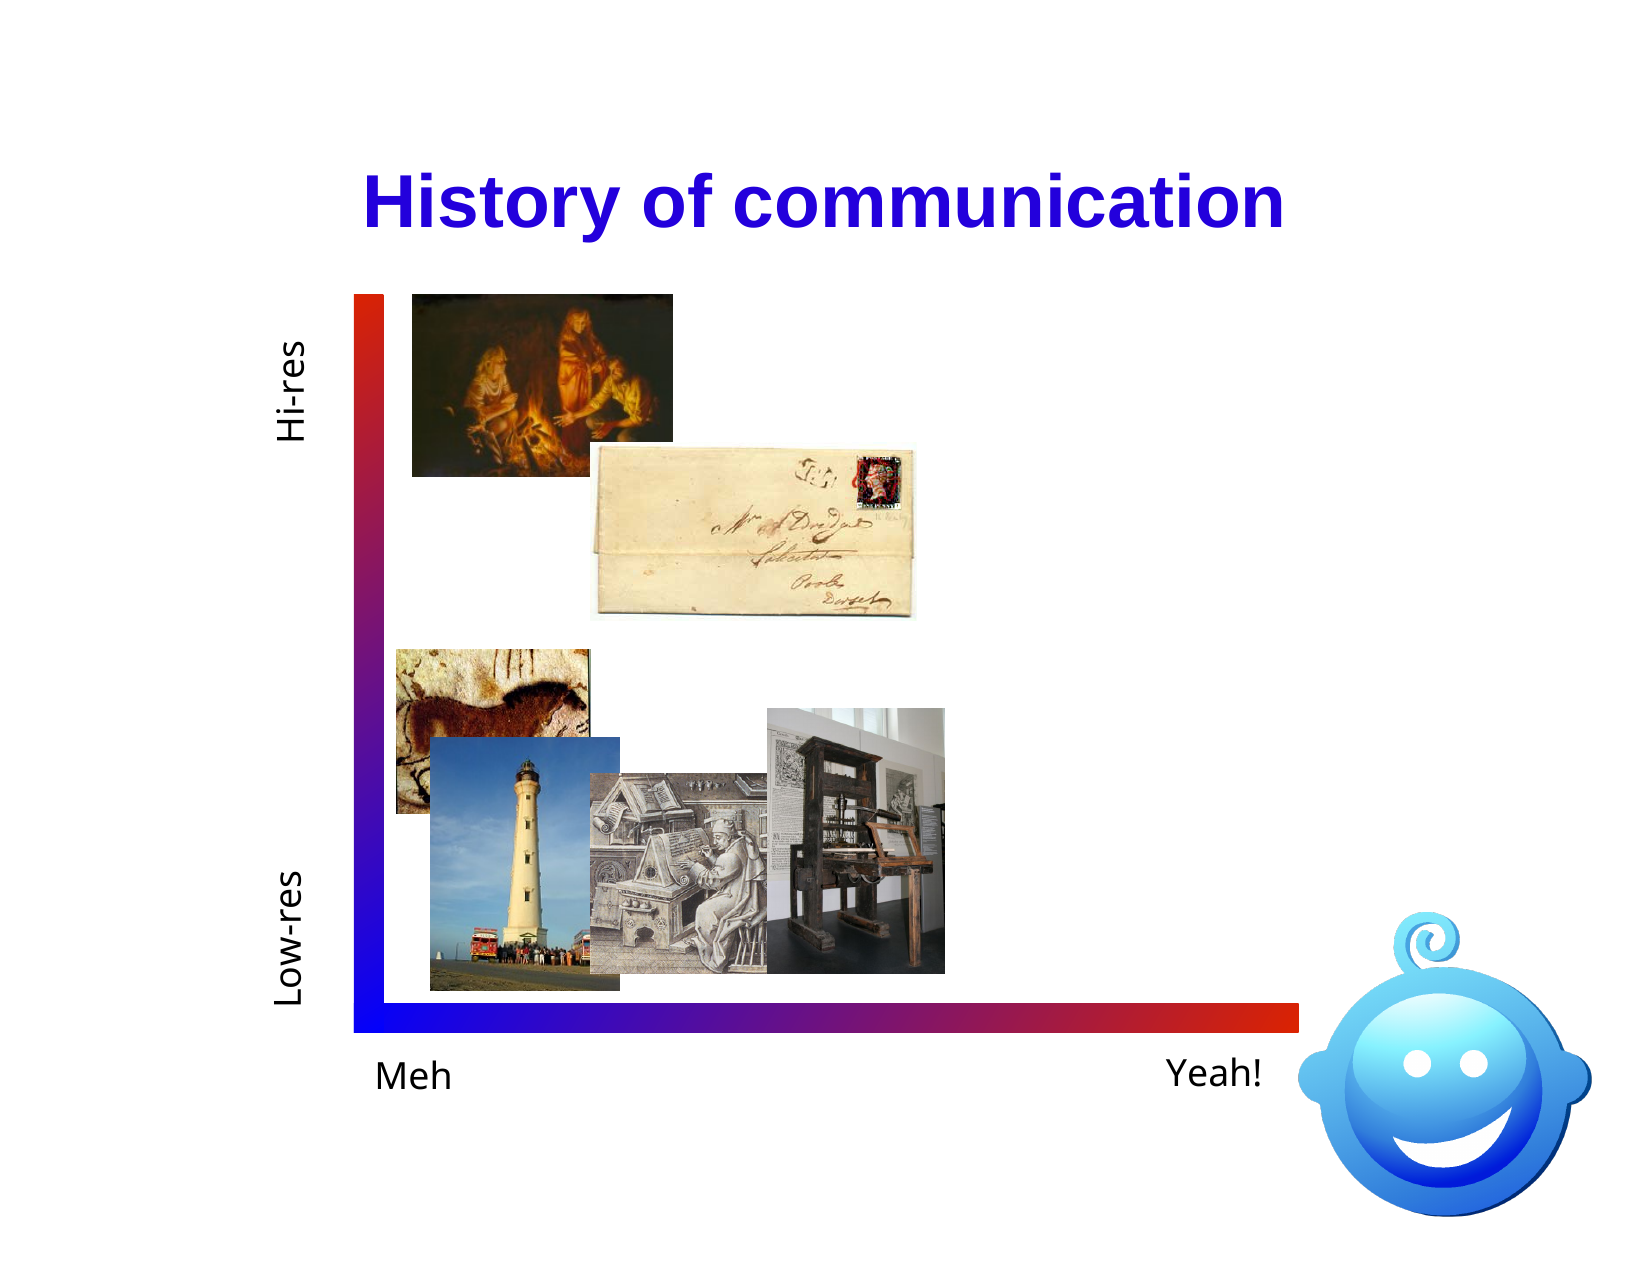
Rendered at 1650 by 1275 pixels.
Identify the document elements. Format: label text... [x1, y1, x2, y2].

picture [1298, 911, 1592, 1217]
text_box Low-res [253, 820, 327, 1024]
text_box Meh [359, 1042, 461, 1116]
picture [412, 294, 917, 621]
title History of communication [135, 104, 1515, 299]
text_box Yeah! [1151, 1038, 1292, 1112]
picture [396, 649, 945, 991]
text_box Hi-res [256, 297, 330, 460]
text_box [353, 294, 1299, 1033]
